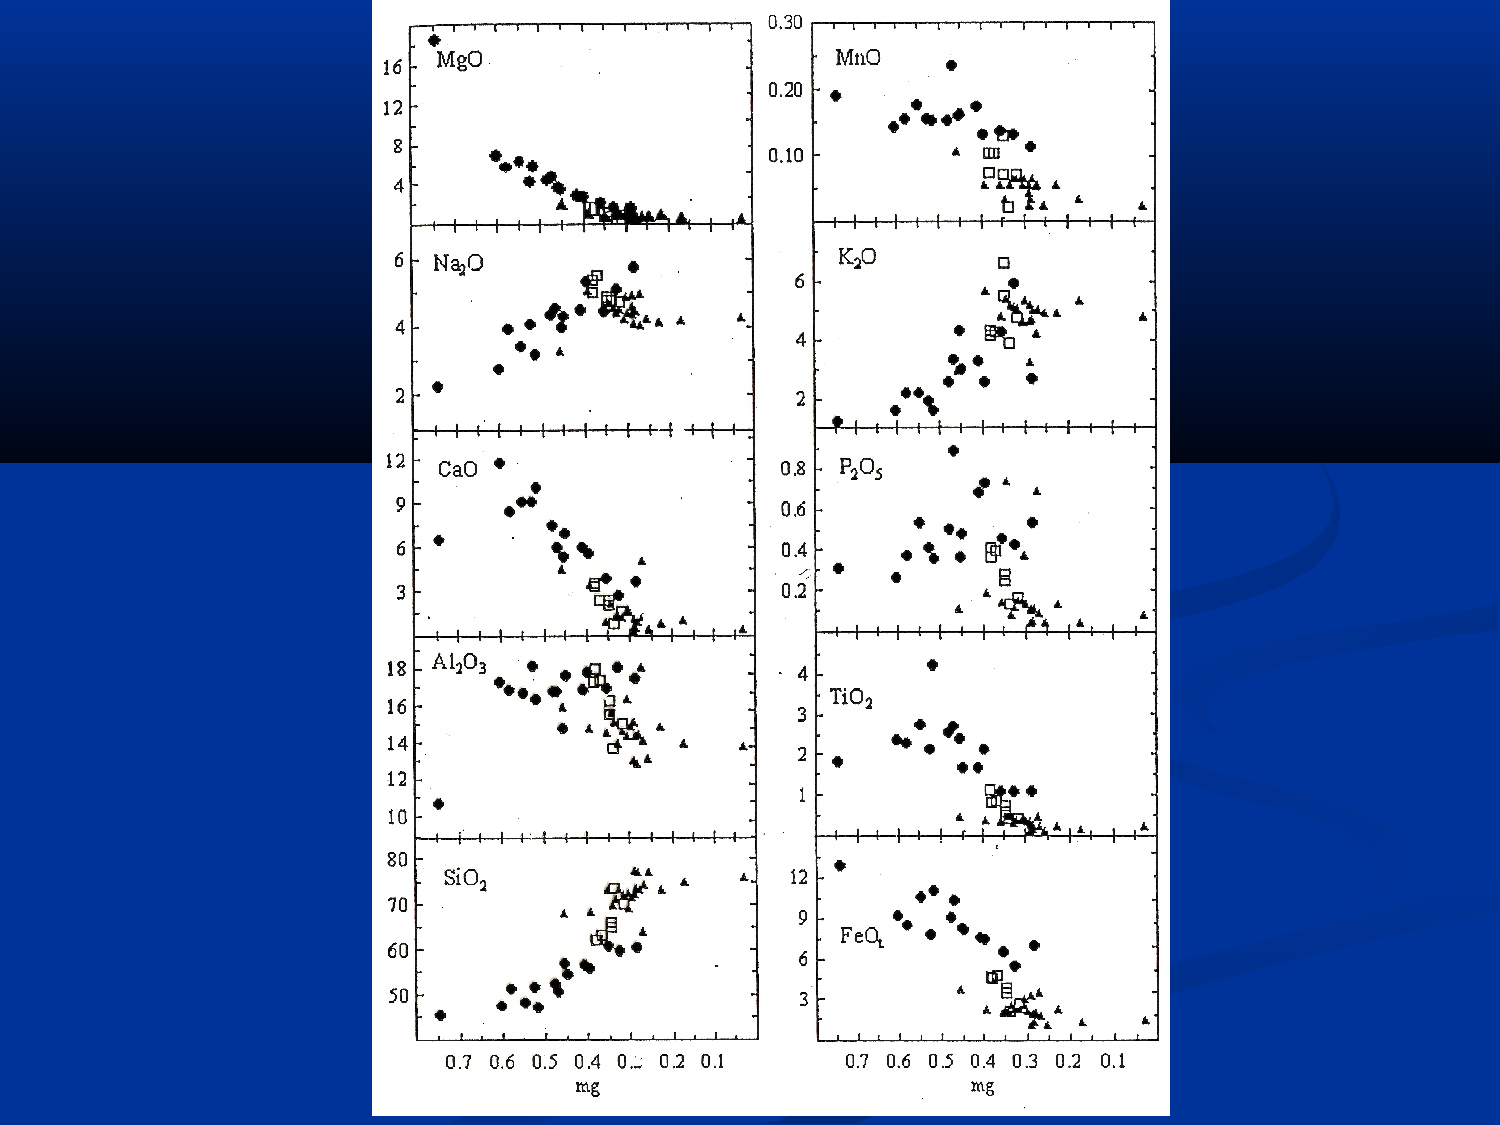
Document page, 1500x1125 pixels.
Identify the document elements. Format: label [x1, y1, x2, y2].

text_box [372, 0, 1170, 1116]
